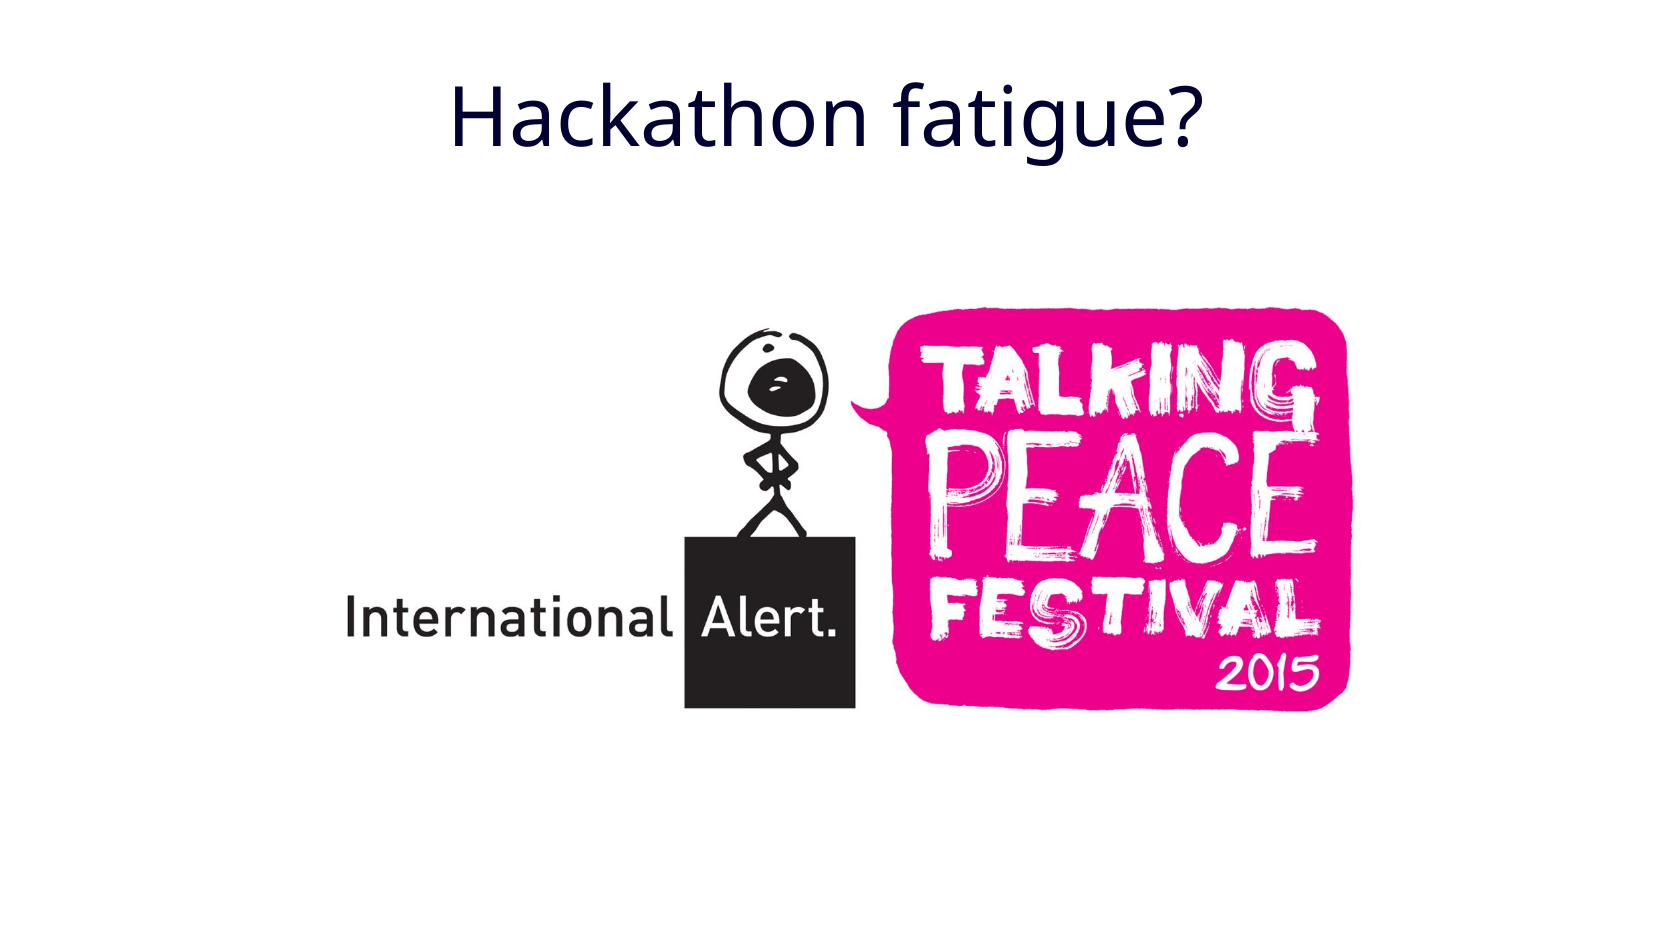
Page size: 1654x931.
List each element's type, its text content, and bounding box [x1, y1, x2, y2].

title Hackathon fatigue? [82, 37, 1571, 193]
picture [318, 259, 1382, 752]
